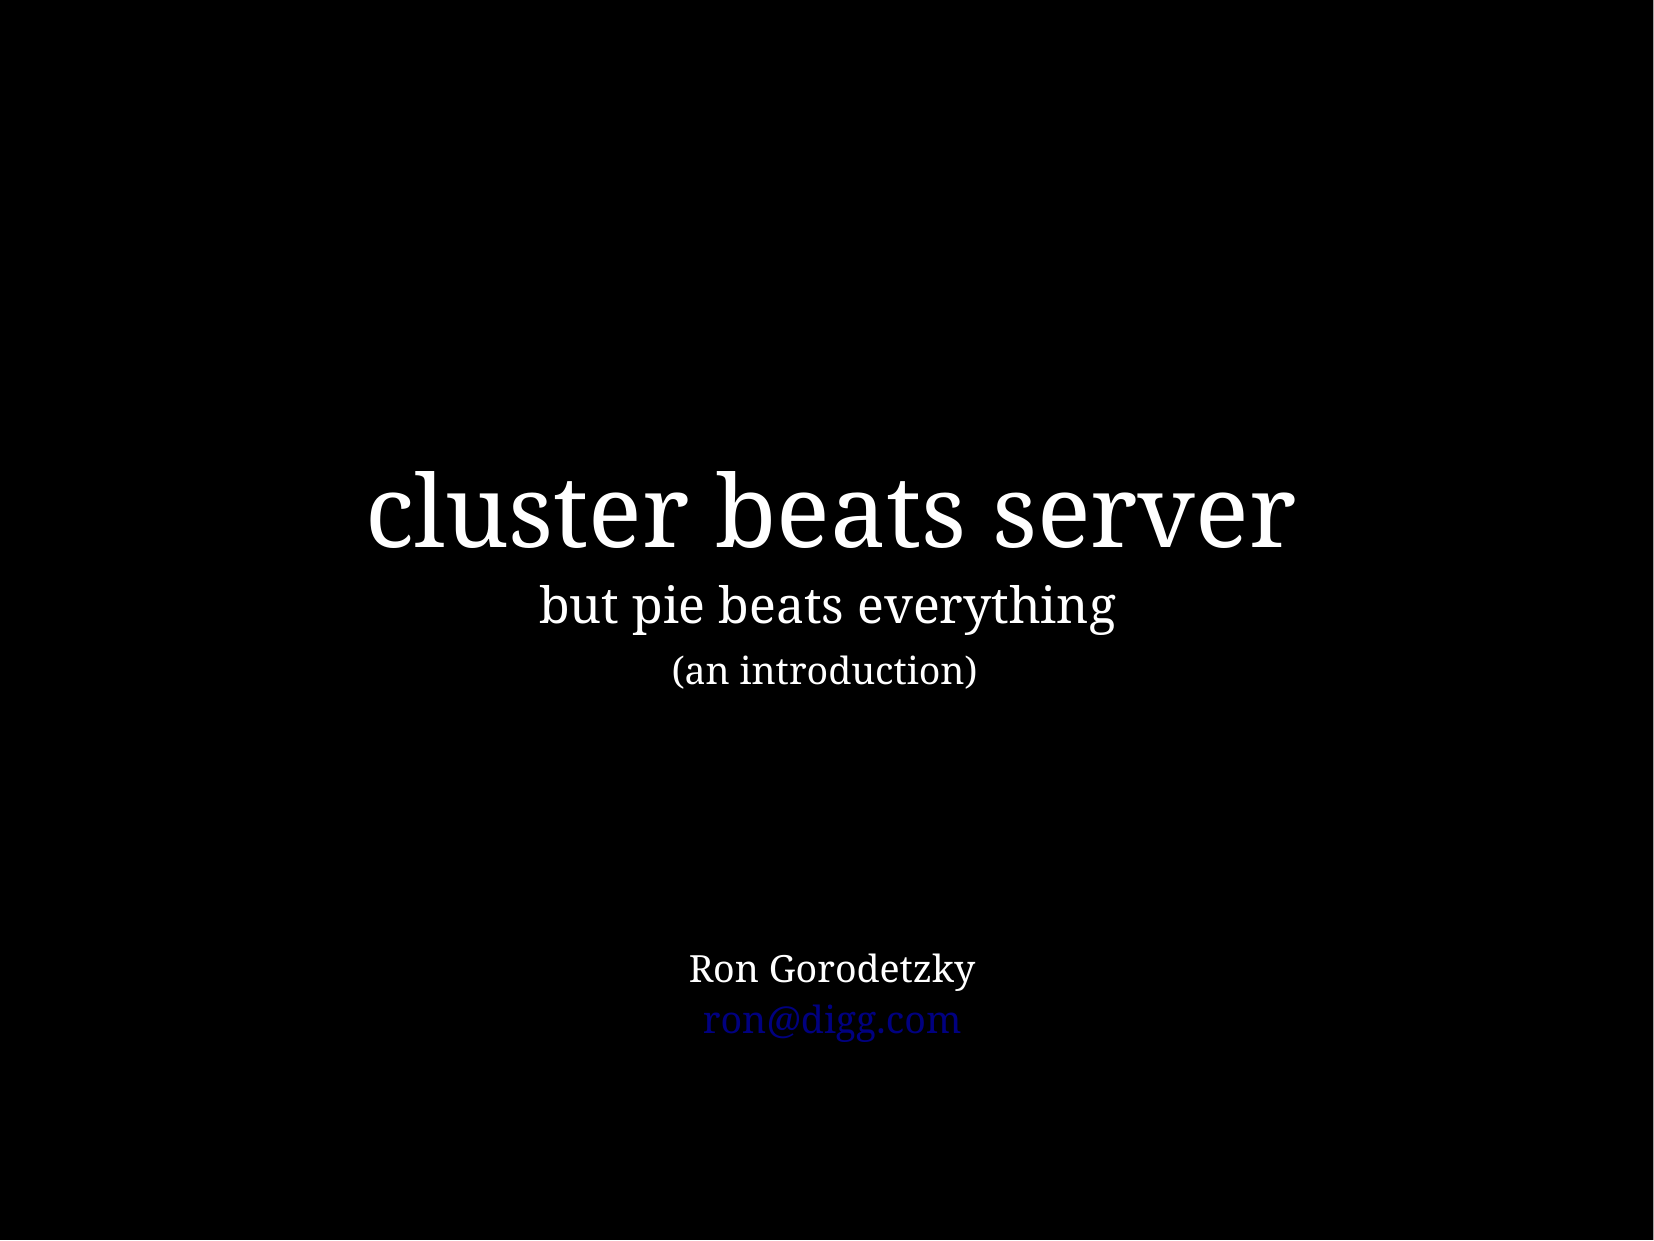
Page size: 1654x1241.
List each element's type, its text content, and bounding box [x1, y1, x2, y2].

title cluster beats server [86, 412, 1576, 562]
text_box Ron Gorodetzky ron@digg.com [513, 935, 1152, 1086]
text_box but pie beats everything [37, 562, 1619, 635]
text_box (an introduction) [562, 637, 1088, 698]
